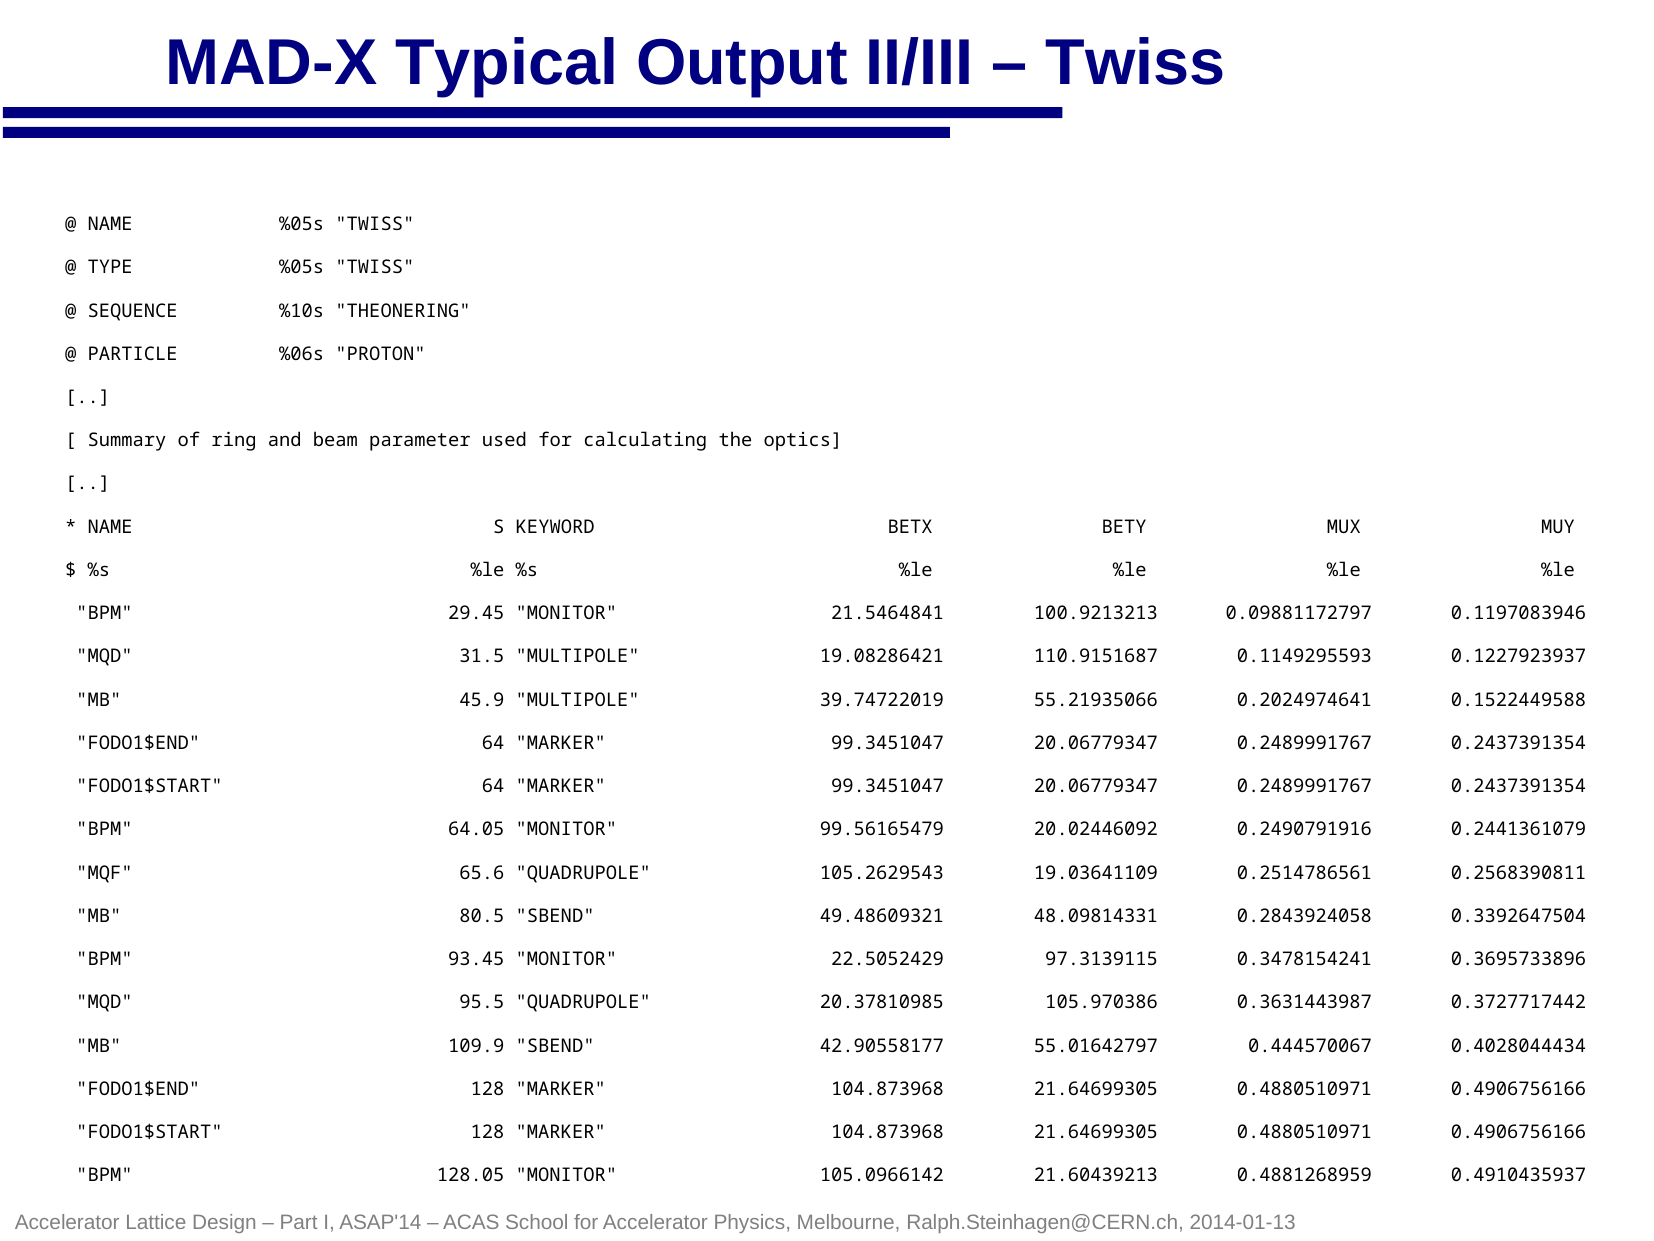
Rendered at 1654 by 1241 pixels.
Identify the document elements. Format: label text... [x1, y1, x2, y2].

title MAD-X Typical Output II/III – Twiss [165, 0, 1323, 124]
list @ NAME %05s "TWISS" @ TYPE %05s "TWISS" @ SEQUENCE %10s "THEONERING" @ PARTICLE %06s "PROTON" [..] [ Summary of ring and beam parameter used for calculating the optics] [..] * NAME S KEYWORD BETX BETY MUX MUY $ %s %le %s %le %le %le %le "BPM" 29.45 "MONITOR" 21.5464841 100.9213213 0.09881172797 0.1197083946 "MQD" 31.5 "MULTIPOLE" 19.08286421 110.9151687 0.1149295593 0.1227923937 "MB" 45.9 "MULTIPOLE" 39.74722019 55.21935066 0.2024974641 0.1522449588 "FODO1$END" 64 "MARKER" 99.3451047 20.06779347 0.2489991767 0.2437391354 "FODO1$START" 64 "MARKER" 99.3451047 20.06779347 0.2489991767 0.2437391354 "BPM" 64.05 "MONITOR" 99.56165479 20.02446092 0.2490791916 0.2441361079 "MQF" 65.6 "QUADRUPOLE" 105.2629543 19.03641109 0.2514786561 0.2568390811 "MB" 80.5 "SBEND" 49.48609321 48.09814331 0.2843924058 0.3392647504 "BPM" 93.45 "MONITOR" 22.5052429 97.3139115 0.3478154241 0.3695733896 "MQD" 95.5 "QUADRUPOLE" 20.37810985 105.970386 0.3631443987 0.3727717442 "MB" 109.9 "SBEND" 42.90558177 55.01642797 0.444570067 0.4028044434 "FODO1$END" 128 "MARKER" 104.873968 21.64699305 0.4880510971 0.4906756166 "FODO1$START" 128 "MARKER" 104.873968 21.64699305 0.4880510971 0.4906756166 "BPM" 128.05 "MONITOR" 105.0966142 21.60439213 0.4881268959 0.4910435937 [65, 192, 1628, 1205]
